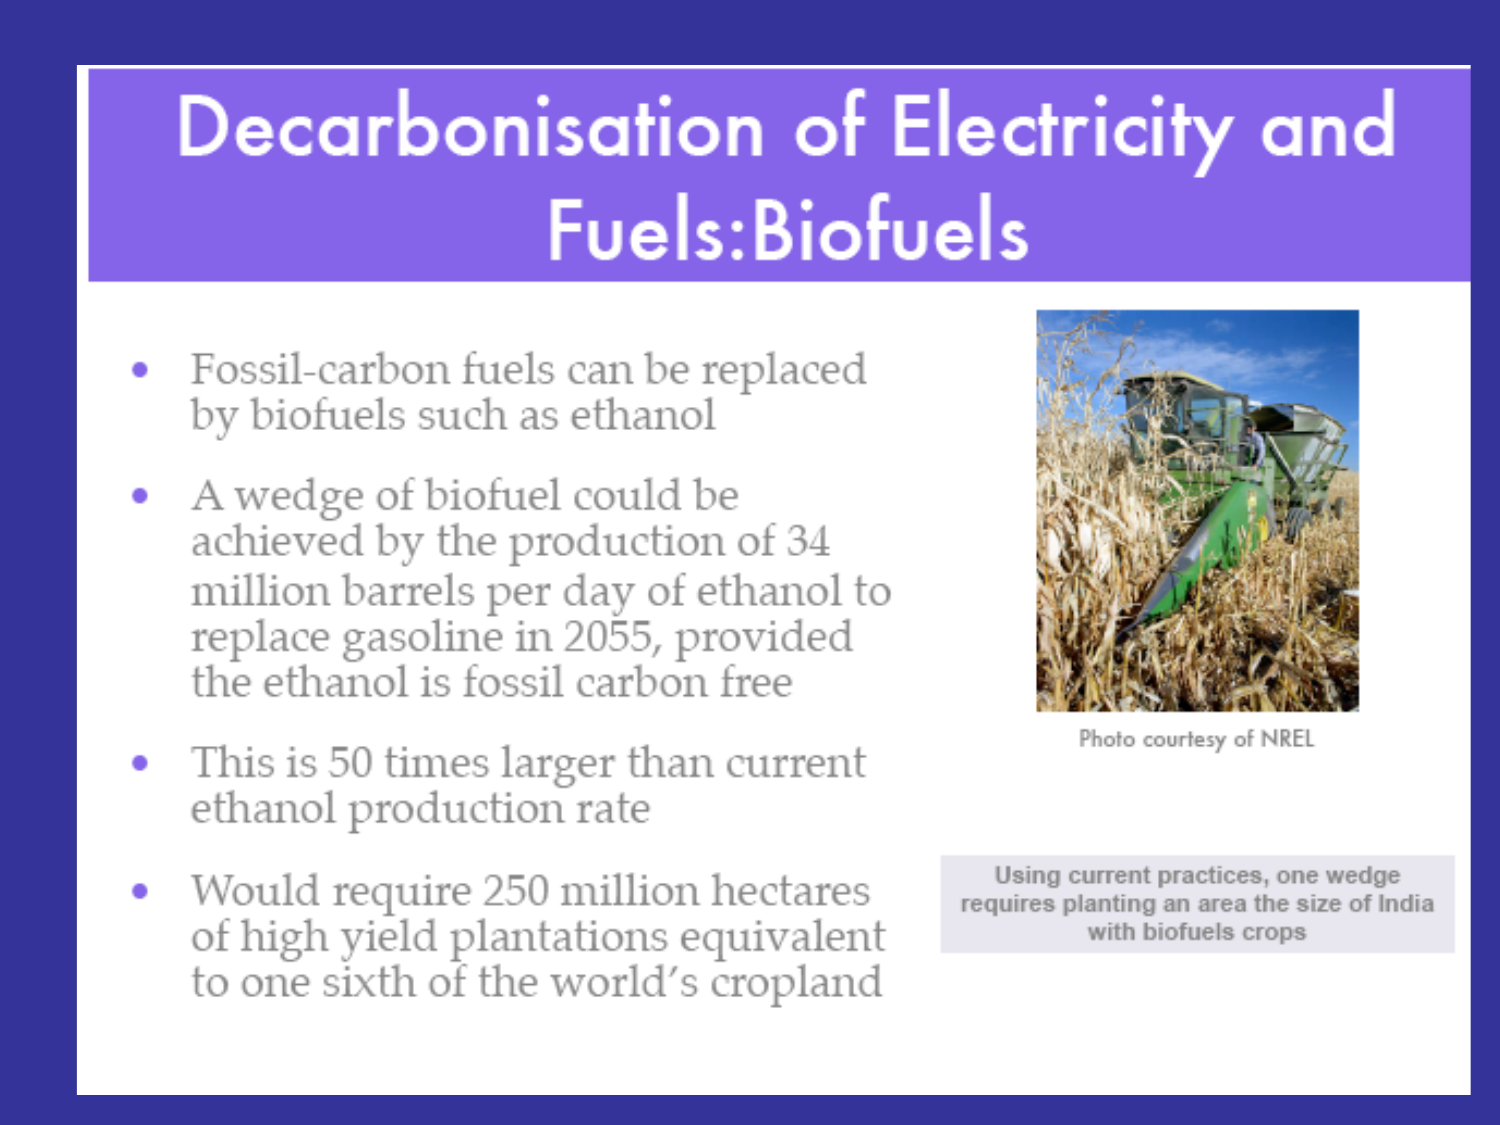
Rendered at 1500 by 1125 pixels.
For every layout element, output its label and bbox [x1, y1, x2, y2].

picture [76, 65, 1471, 1095]
